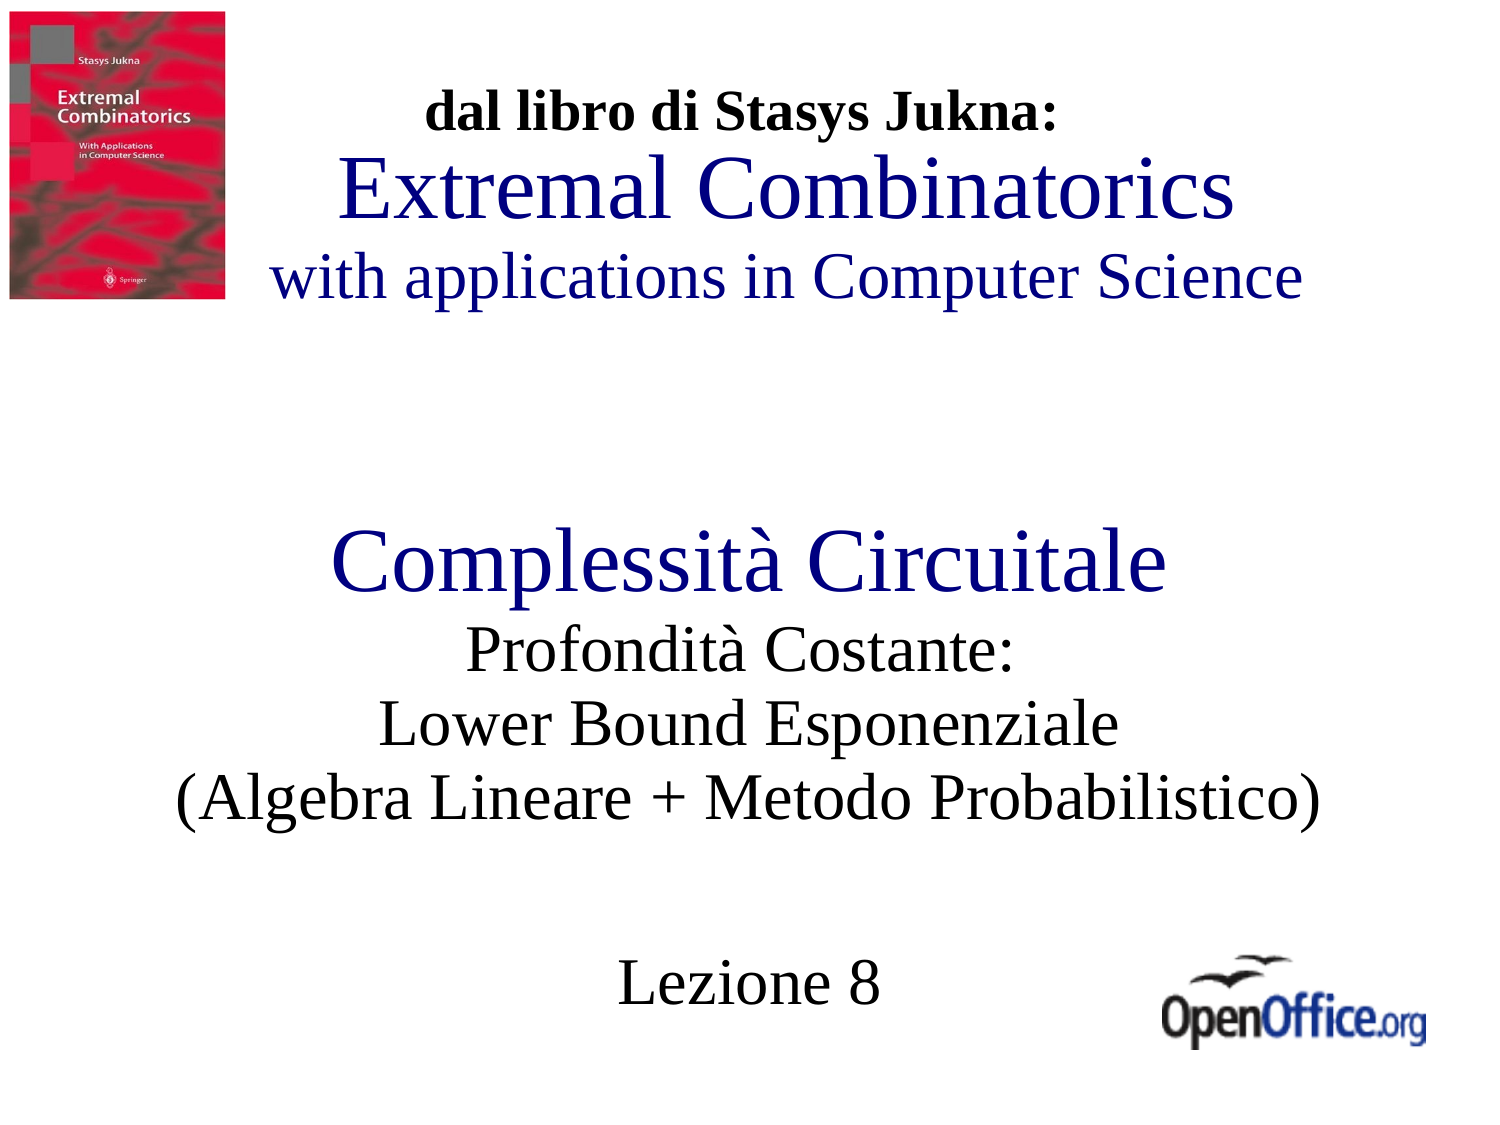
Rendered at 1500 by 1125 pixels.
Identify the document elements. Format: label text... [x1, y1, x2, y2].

title Complessità Circuitale Profondità Costante: Lower Bound Esponenziale (Algebra Lineare + Metodo Probabilistico) [112, 412, 1388, 932]
picture [1162, 953, 1426, 1051]
picture [9, 11, 226, 300]
title Extremal Combinatorics with applications in Computer Science [112, 112, 1463, 338]
subtitle Lezione 8 [187, 937, 1238, 1088]
text_box dal libro di Stasys Jukna: [409, 64, 1076, 112]
